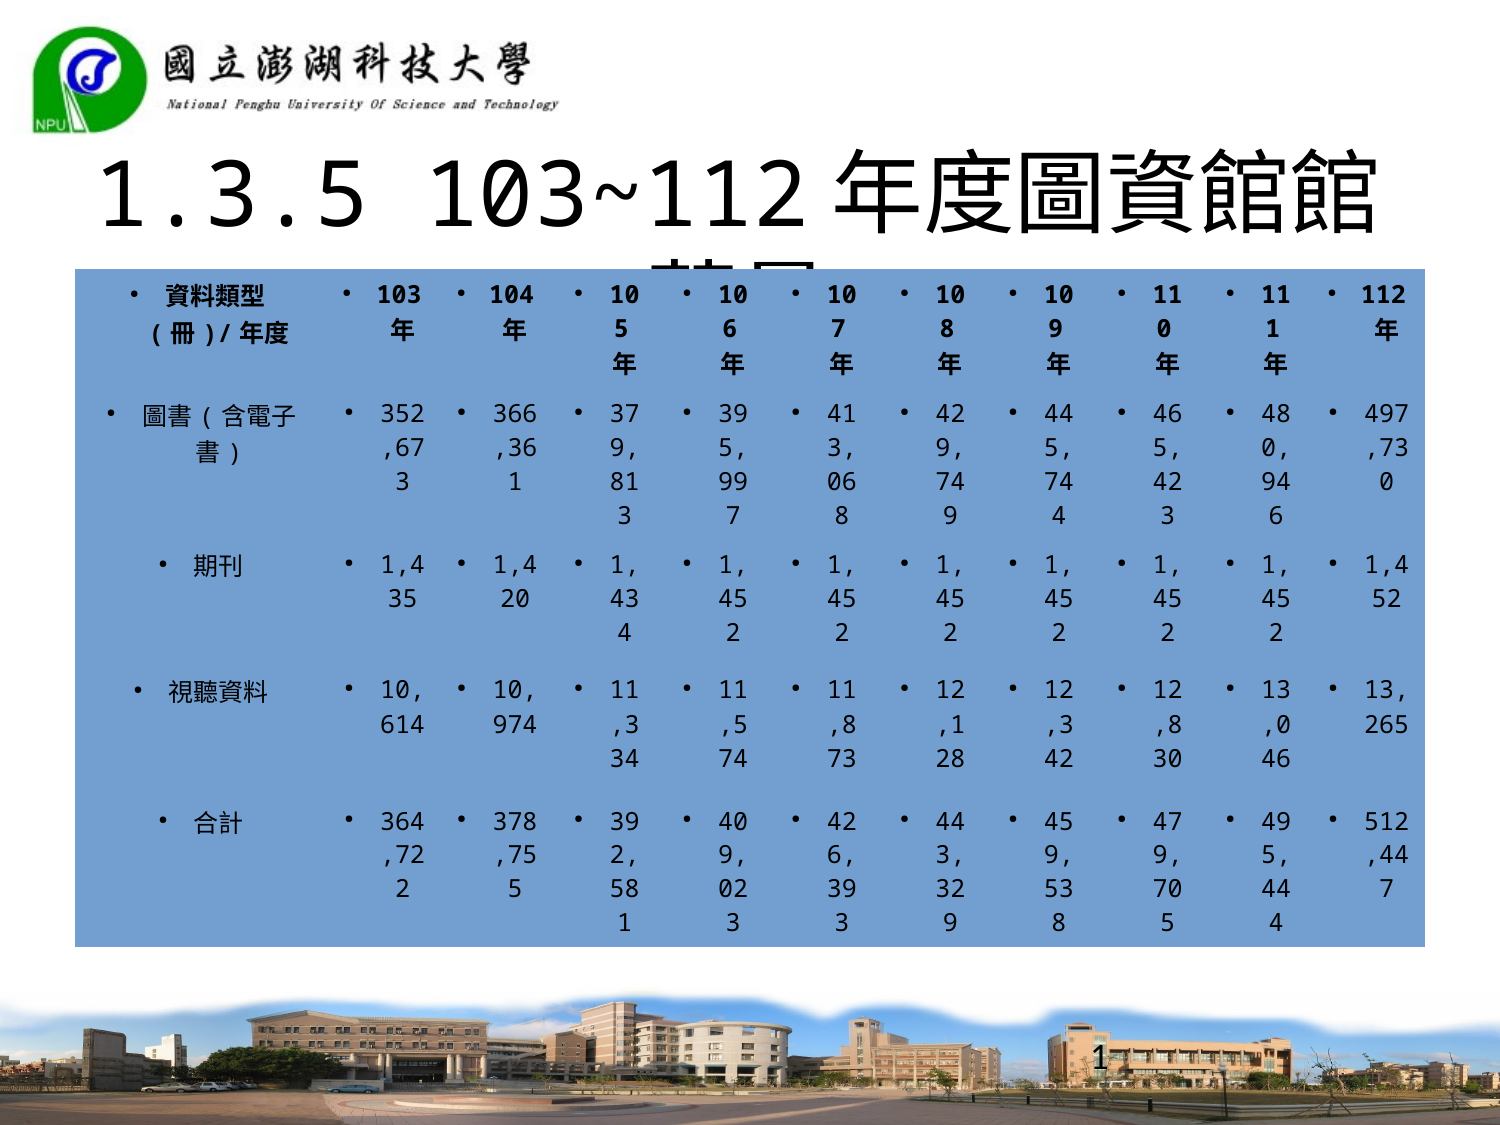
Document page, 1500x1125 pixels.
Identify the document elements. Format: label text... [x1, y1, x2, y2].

table_cell 12,342 [987, 665, 1096, 796]
table_cell 1,452 [878, 539, 987, 665]
table_header 資料類型(冊)/年度 [75, 269, 328, 389]
table_cell 459,538 [987, 796, 1096, 947]
table_cell 443,329 [878, 796, 987, 947]
table_cell 495,444 [1204, 796, 1313, 947]
table_cell 13,265 [1313, 665, 1425, 796]
table_cell 352,673 [328, 389, 442, 539]
table_cell 395,997 [661, 389, 770, 539]
table_cell 期刊 [75, 539, 328, 665]
table_cell 合計 [75, 796, 328, 947]
table_header 109年 [987, 269, 1096, 389]
table_cell 409,023 [661, 796, 770, 947]
table_cell 378,755 [442, 796, 553, 947]
table_cell 479,705 [1096, 796, 1204, 947]
table_header 108年 [878, 269, 987, 389]
table_cell 364,722 [328, 796, 442, 947]
table_cell 1,420 [442, 539, 553, 665]
table_cell 445,744 [987, 389, 1096, 539]
table_cell 497,730 [1313, 389, 1425, 539]
table_cell 11,574 [661, 665, 770, 796]
table_cell 10,614 [328, 665, 442, 796]
table_cell 13,046 [1204, 665, 1313, 796]
table_cell 1,435 [328, 539, 442, 665]
table_header 103年 [328, 269, 442, 389]
table_cell 429,749 [878, 389, 987, 539]
table_cell 10,974 [442, 665, 553, 796]
table_cell 11,334 [553, 665, 661, 796]
table_cell 366,361 [442, 389, 553, 539]
table_header 111年 [1204, 269, 1313, 389]
table_cell 1,452 [1096, 539, 1204, 665]
table_header 110年 [1096, 269, 1204, 389]
table_cell 1,452 [1313, 539, 1425, 665]
table_header 105年 [553, 269, 661, 389]
table_cell 1,452 [661, 539, 770, 665]
table_header 106年 [661, 269, 770, 389]
table_header 104年 [442, 269, 553, 389]
table_cell 480,946 [1204, 389, 1313, 539]
table_header 112年 [1313, 269, 1425, 389]
table_cell 11,873 [770, 665, 878, 796]
table_cell 1,434 [553, 539, 661, 665]
table_cell 413,068 [770, 389, 878, 539]
table_cell 426,393 [770, 796, 878, 947]
table_cell 12,830 [1096, 665, 1204, 796]
table_cell 512,447 [1313, 796, 1425, 947]
table_cell 1,452 [1204, 539, 1313, 665]
table_header 107年 [770, 269, 878, 389]
text_box 1 [1074, 1024, 1426, 1103]
table_cell 392,581 [553, 796, 661, 947]
table_cell 1,452 [770, 539, 878, 665]
title 1.3.5 103~112年度圖資館館藏量 [41, 126, 1436, 244]
table_cell 465,423 [1096, 389, 1204, 539]
table_cell 圖書(含電子書) [75, 389, 328, 539]
table_cell 379,813 [553, 389, 661, 539]
table_cell 視聽資料 [75, 665, 328, 796]
table_cell 12,128 [878, 665, 987, 796]
table_cell 1,452 [987, 539, 1096, 665]
